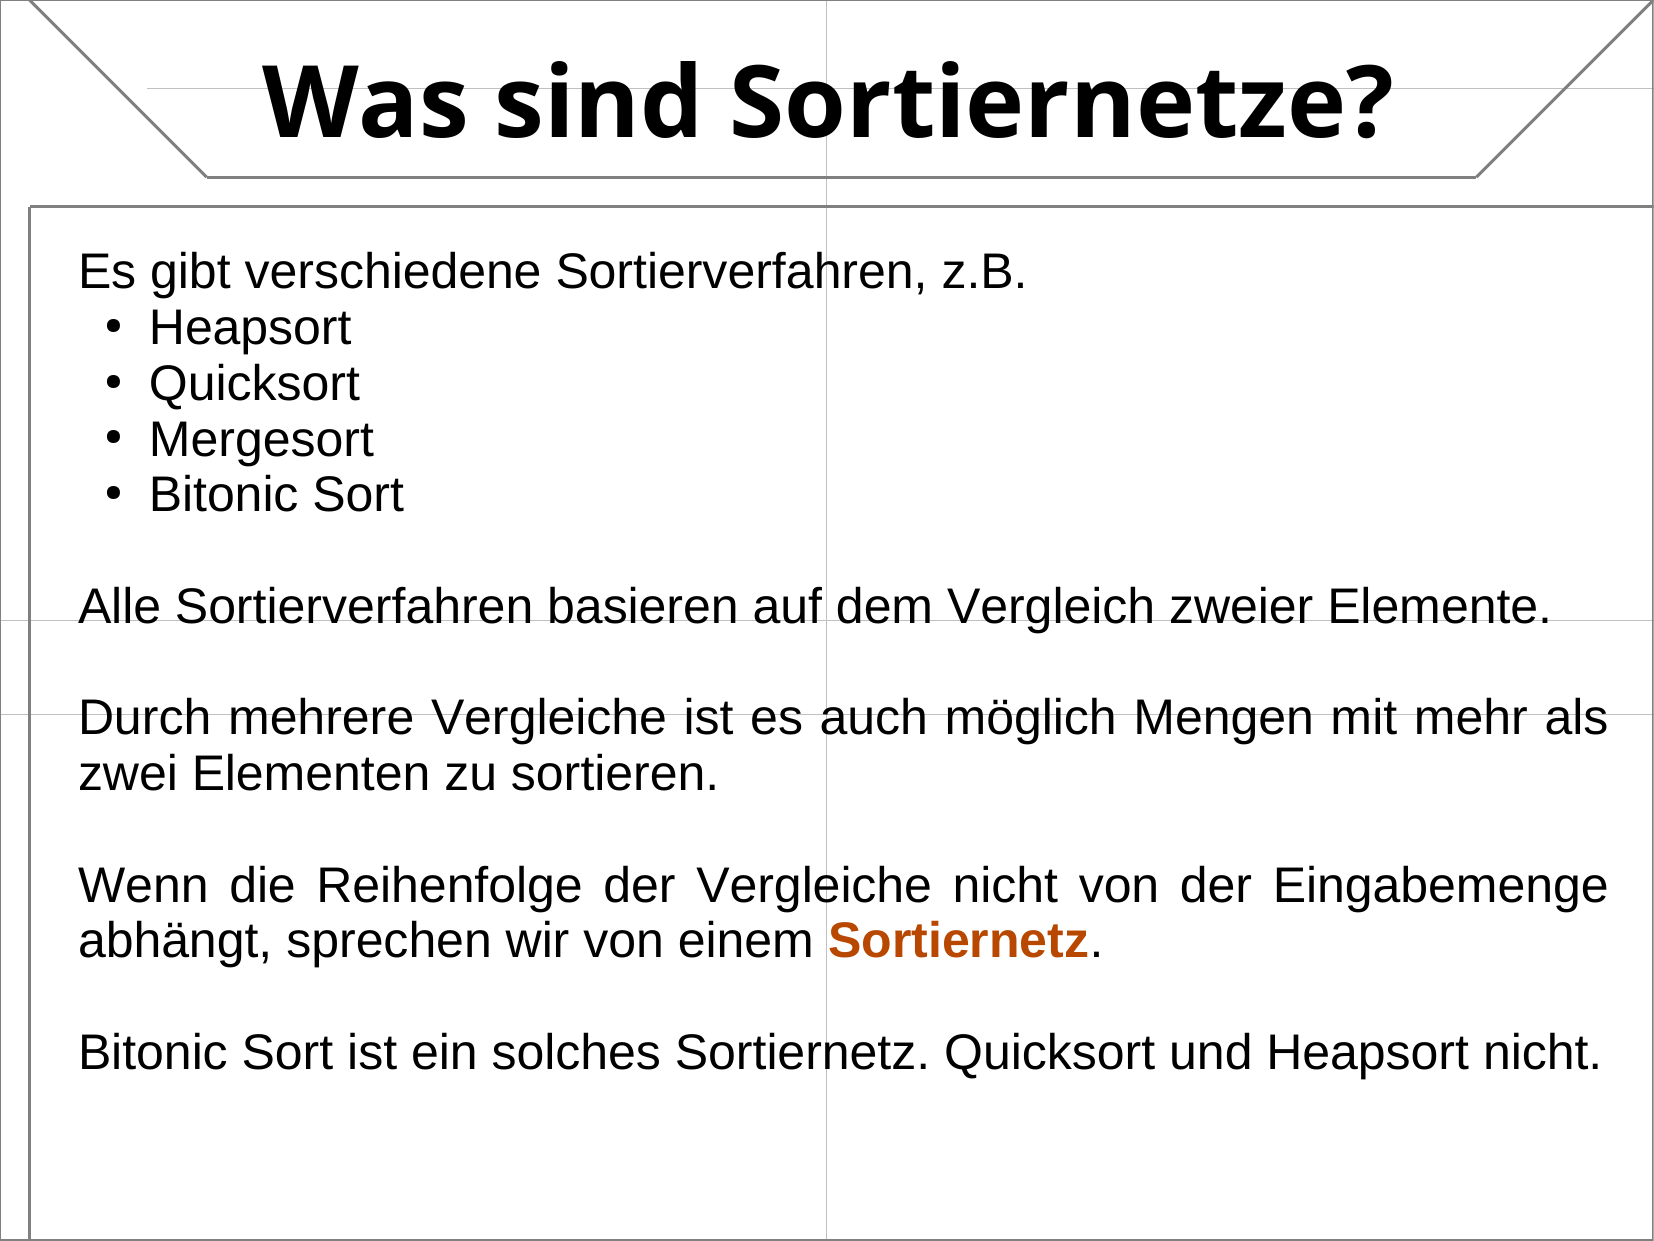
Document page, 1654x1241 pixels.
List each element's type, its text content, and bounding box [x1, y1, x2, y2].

text_box Was sind Sortiernetze? [344, 23, 1313, 153]
text_box Es gibt verschiedene Sortierverfahren, z.B. Heapsort Quicksort Mergesort Bitonic Sort Alle Sortierverfahren basieren auf dem Vergleich zweier Elemente. Durch mehrere Vergleiche ist es auch möglich Mengen mit mehr als zwei Elementen zu sortieren. Wenn die Reihenfolge der Vergleiche nicht von der Eingabemenge abhängt, sprechen wir von einem Sortiernetz. Bitonic Sort ist ein solches Sortiernetz. Quicksort und Heapsort nicht. [63, 236, 1625, 1089]
